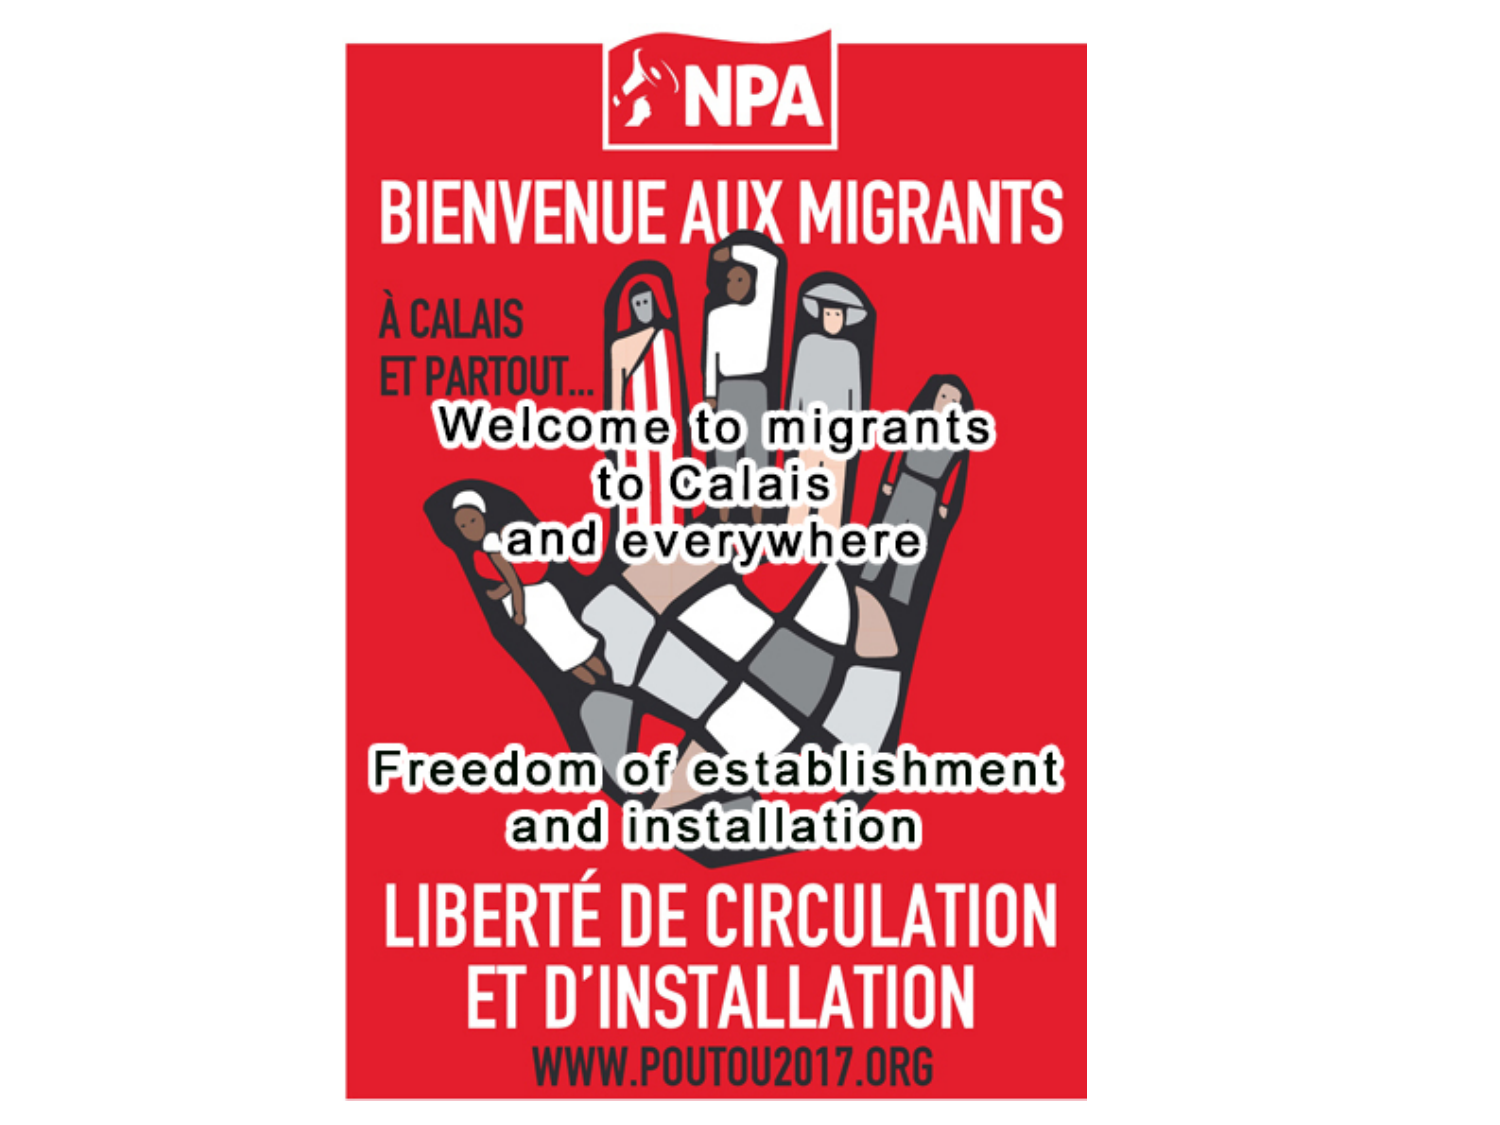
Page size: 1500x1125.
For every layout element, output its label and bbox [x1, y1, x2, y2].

picture [342, 23, 1087, 1101]
